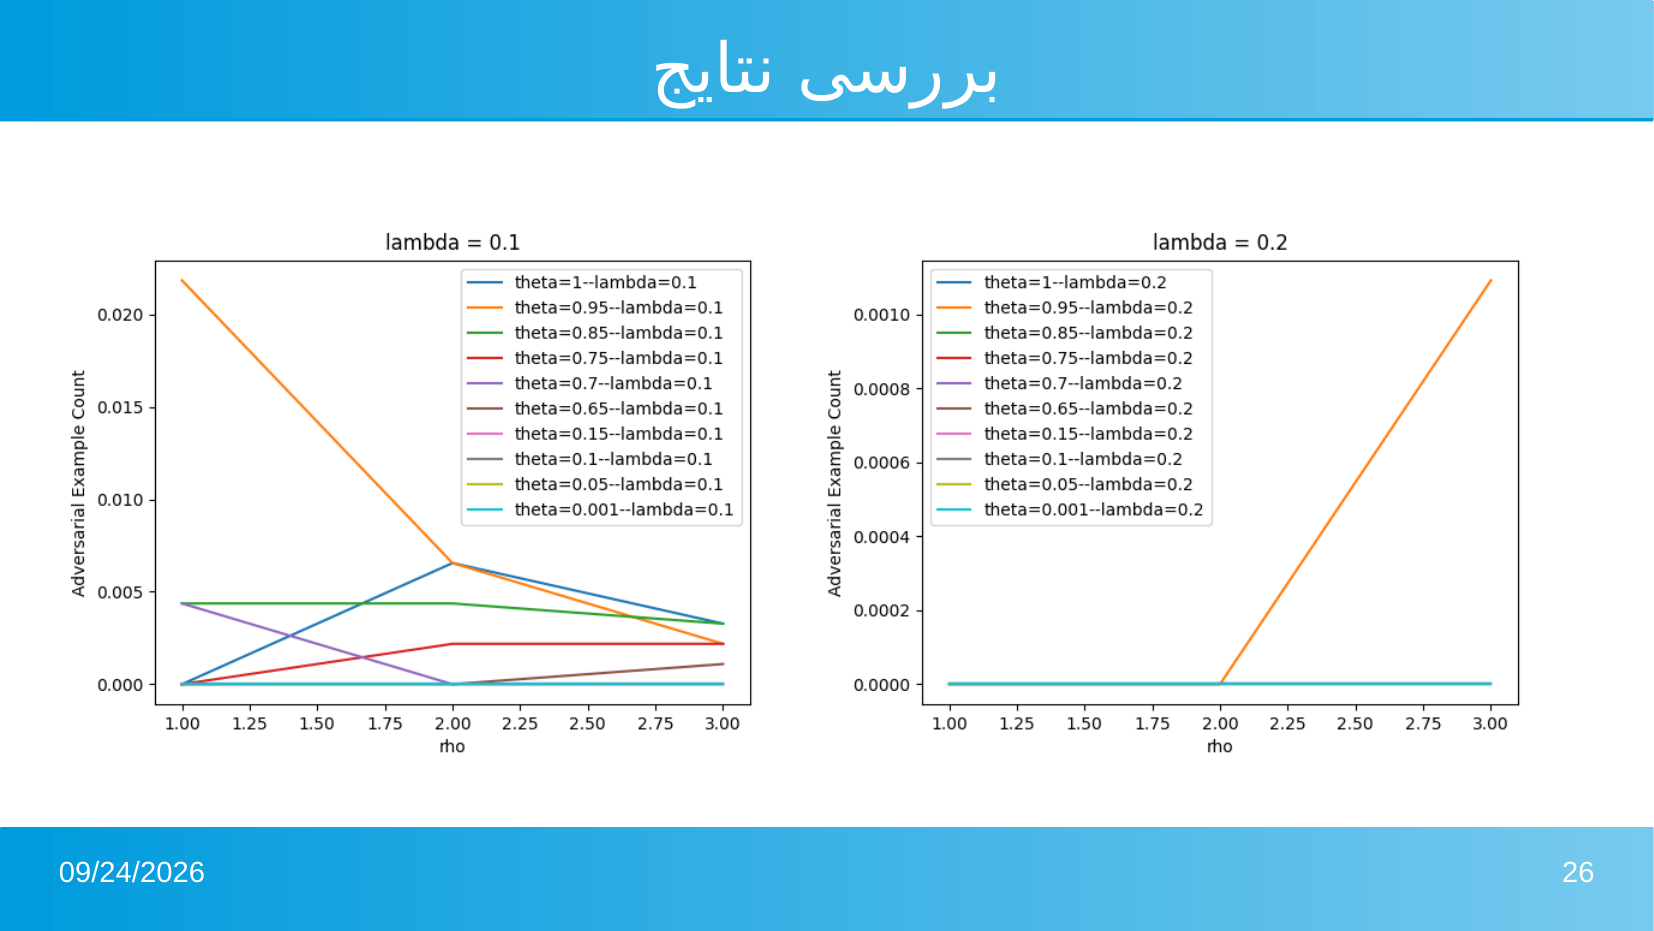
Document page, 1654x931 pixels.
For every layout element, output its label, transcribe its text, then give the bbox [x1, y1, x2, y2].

title بررسی نتایج [59, 29, 1595, 108]
picture [59, 191, 1595, 768]
